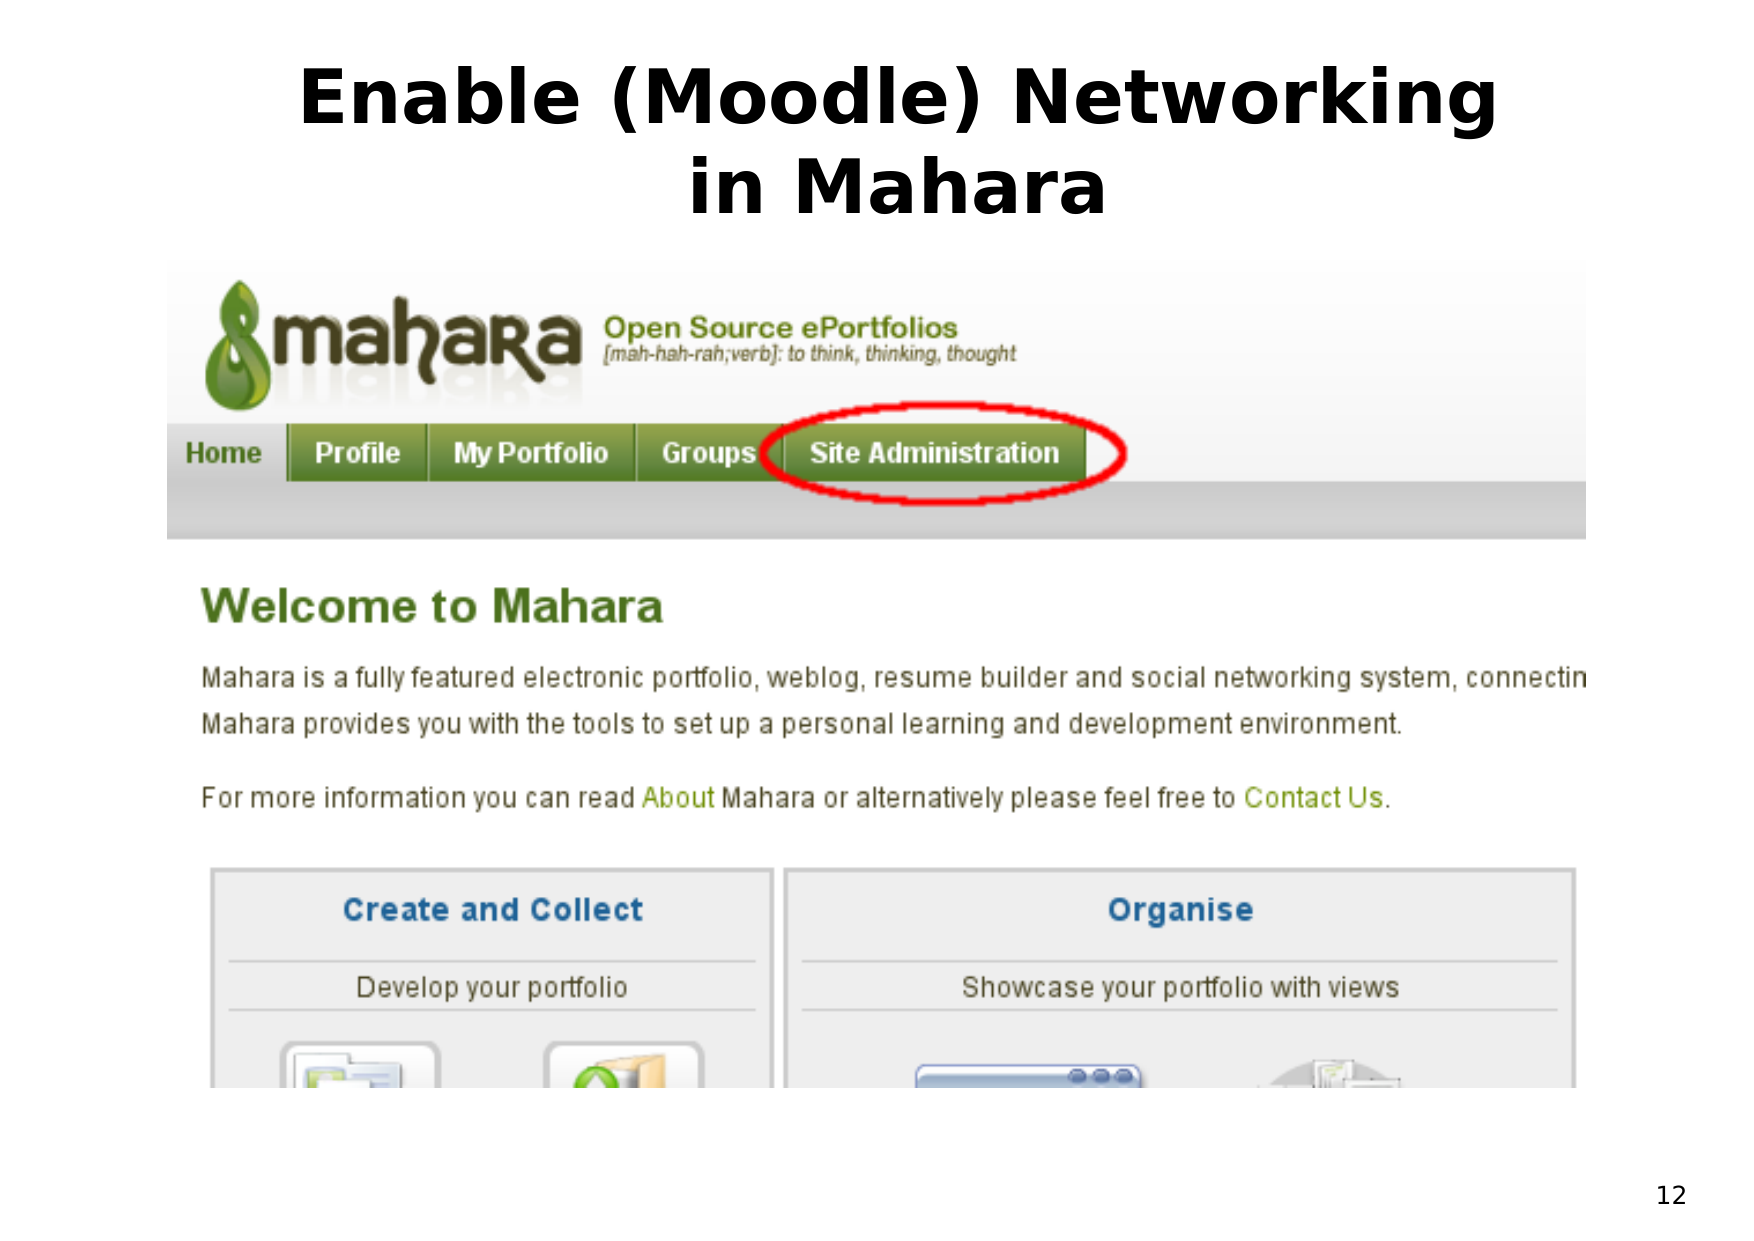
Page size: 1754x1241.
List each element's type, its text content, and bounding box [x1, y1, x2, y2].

title Enable (Moodle) Networking in Mahara [59, 40, 1713, 236]
picture [167, 260, 1586, 1088]
